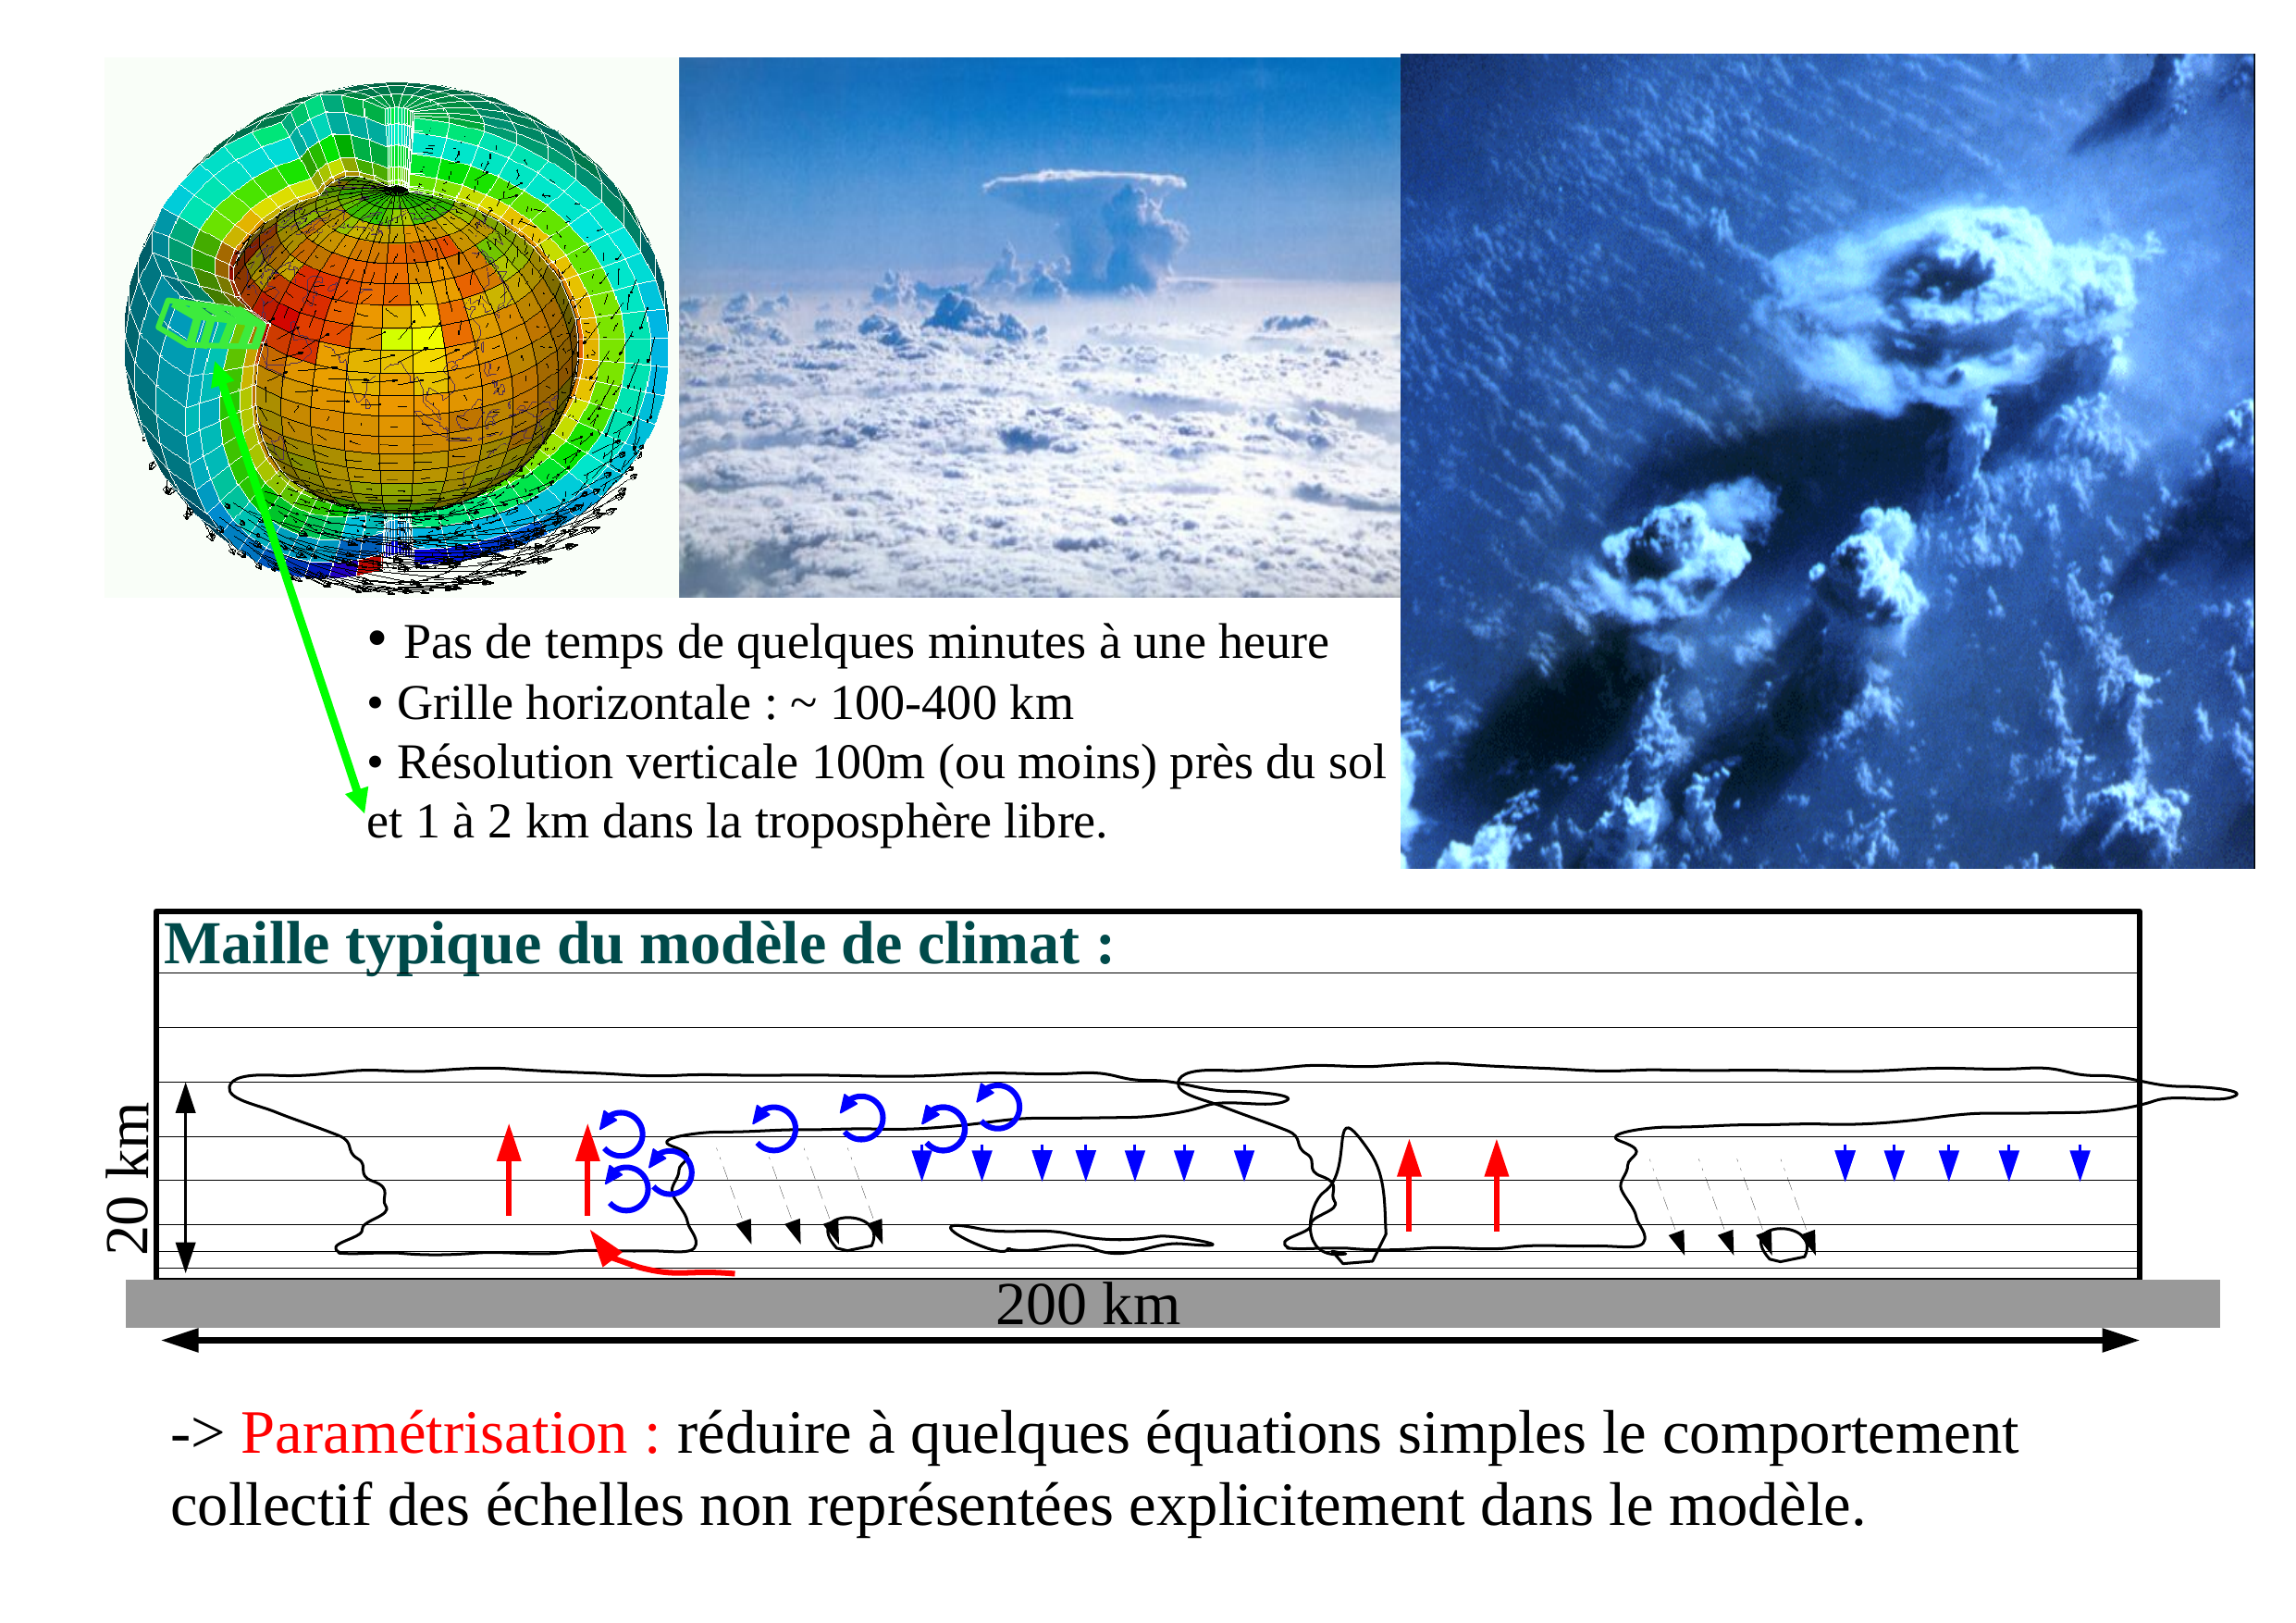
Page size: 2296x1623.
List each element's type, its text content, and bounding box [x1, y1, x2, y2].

text_box 200 km [995, 1269, 1197, 1341]
text_box Maille typique du modèle de climat : [164, 973, 1117, 985]
text_box [1197, 1280, 2220, 1328]
text_box -> Paramétrisation : réduire à quelques équations simples le comportement collectif des échelles non représentées explicitement dans le modèle. [170, 1394, 2022, 1548]
text_box Maille typique du modèle de climat : [164, 905, 1117, 909]
text_box Pas de temps de quelques minutes à une heure Grille horizontale : ~ 100-400 km Résolution verticale 100m (ou moins) près du sol et 1 à 2 km dans la troposphère libre. [366, 600, 1411, 876]
text_box 20 km [89, 1101, 171, 1257]
text_box Maille typique du modèle de climat : [164, 914, 1117, 973]
text_box [126, 1280, 995, 1328]
picture [104, 54, 2255, 869]
